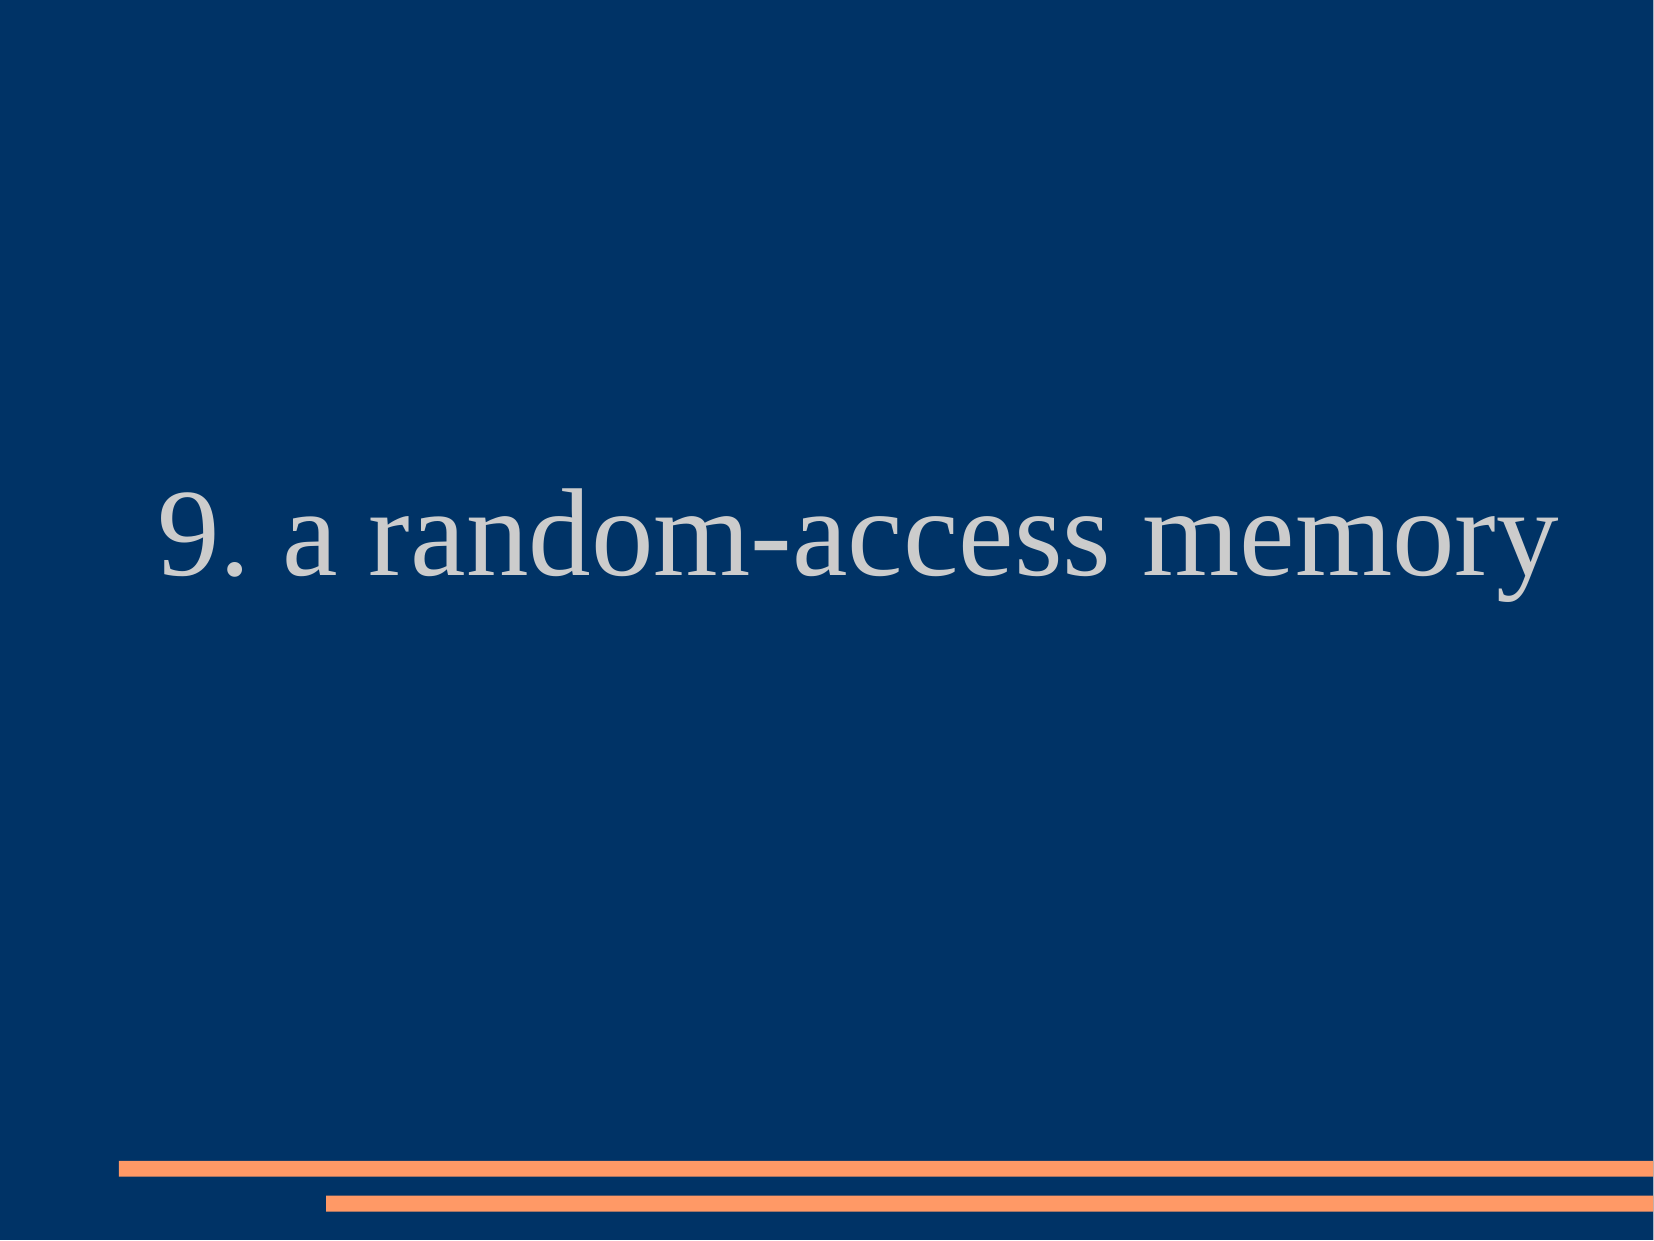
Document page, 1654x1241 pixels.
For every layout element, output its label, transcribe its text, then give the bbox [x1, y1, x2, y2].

subtitle 9. a random-access memory [121, 187, 1561, 1241]
